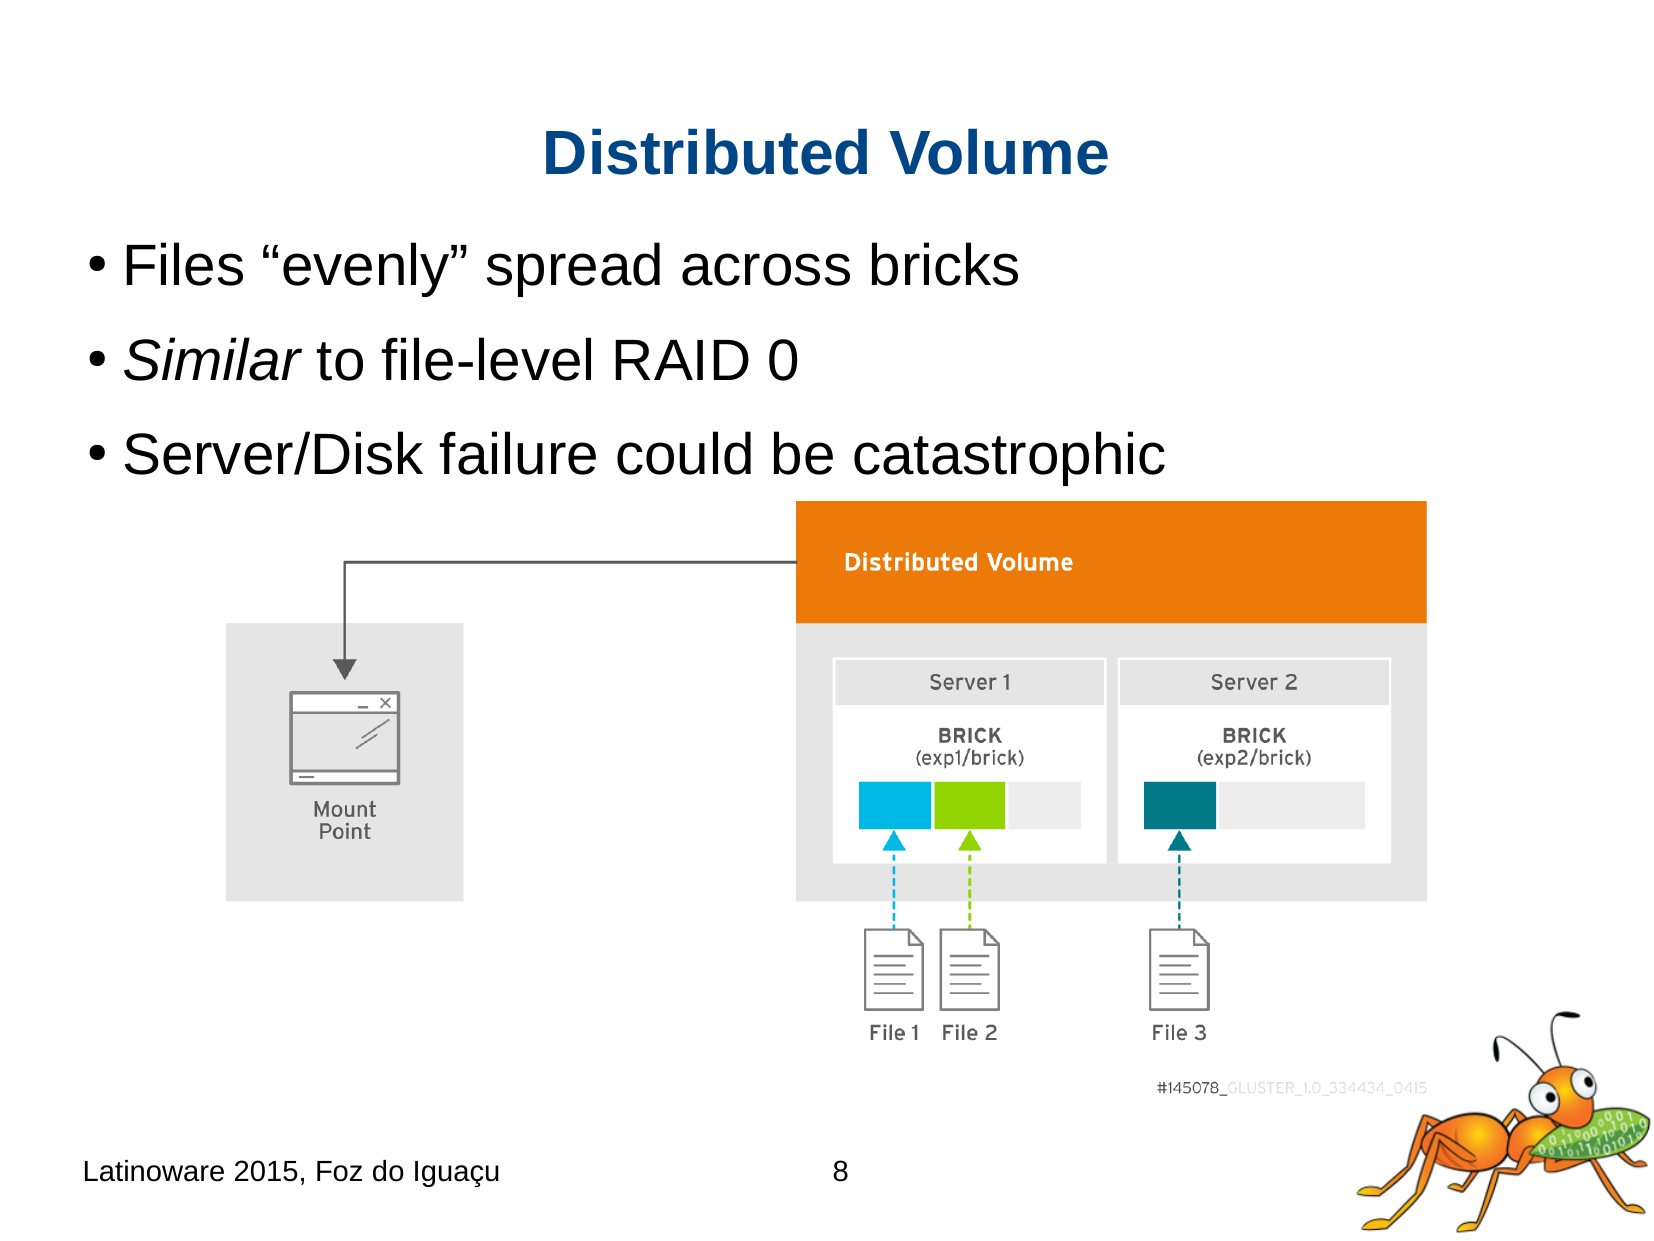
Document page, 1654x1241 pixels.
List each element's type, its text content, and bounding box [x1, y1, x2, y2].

picture [226, 501, 1427, 1103]
picture [1353, 1009, 1654, 1235]
list Files “evenly” spread across bricks Similar to file-level RAID 0 Server/Disk failure could be catastrophic [86, 232, 1576, 1111]
title Distributed Volume [82, 49, 1571, 257]
